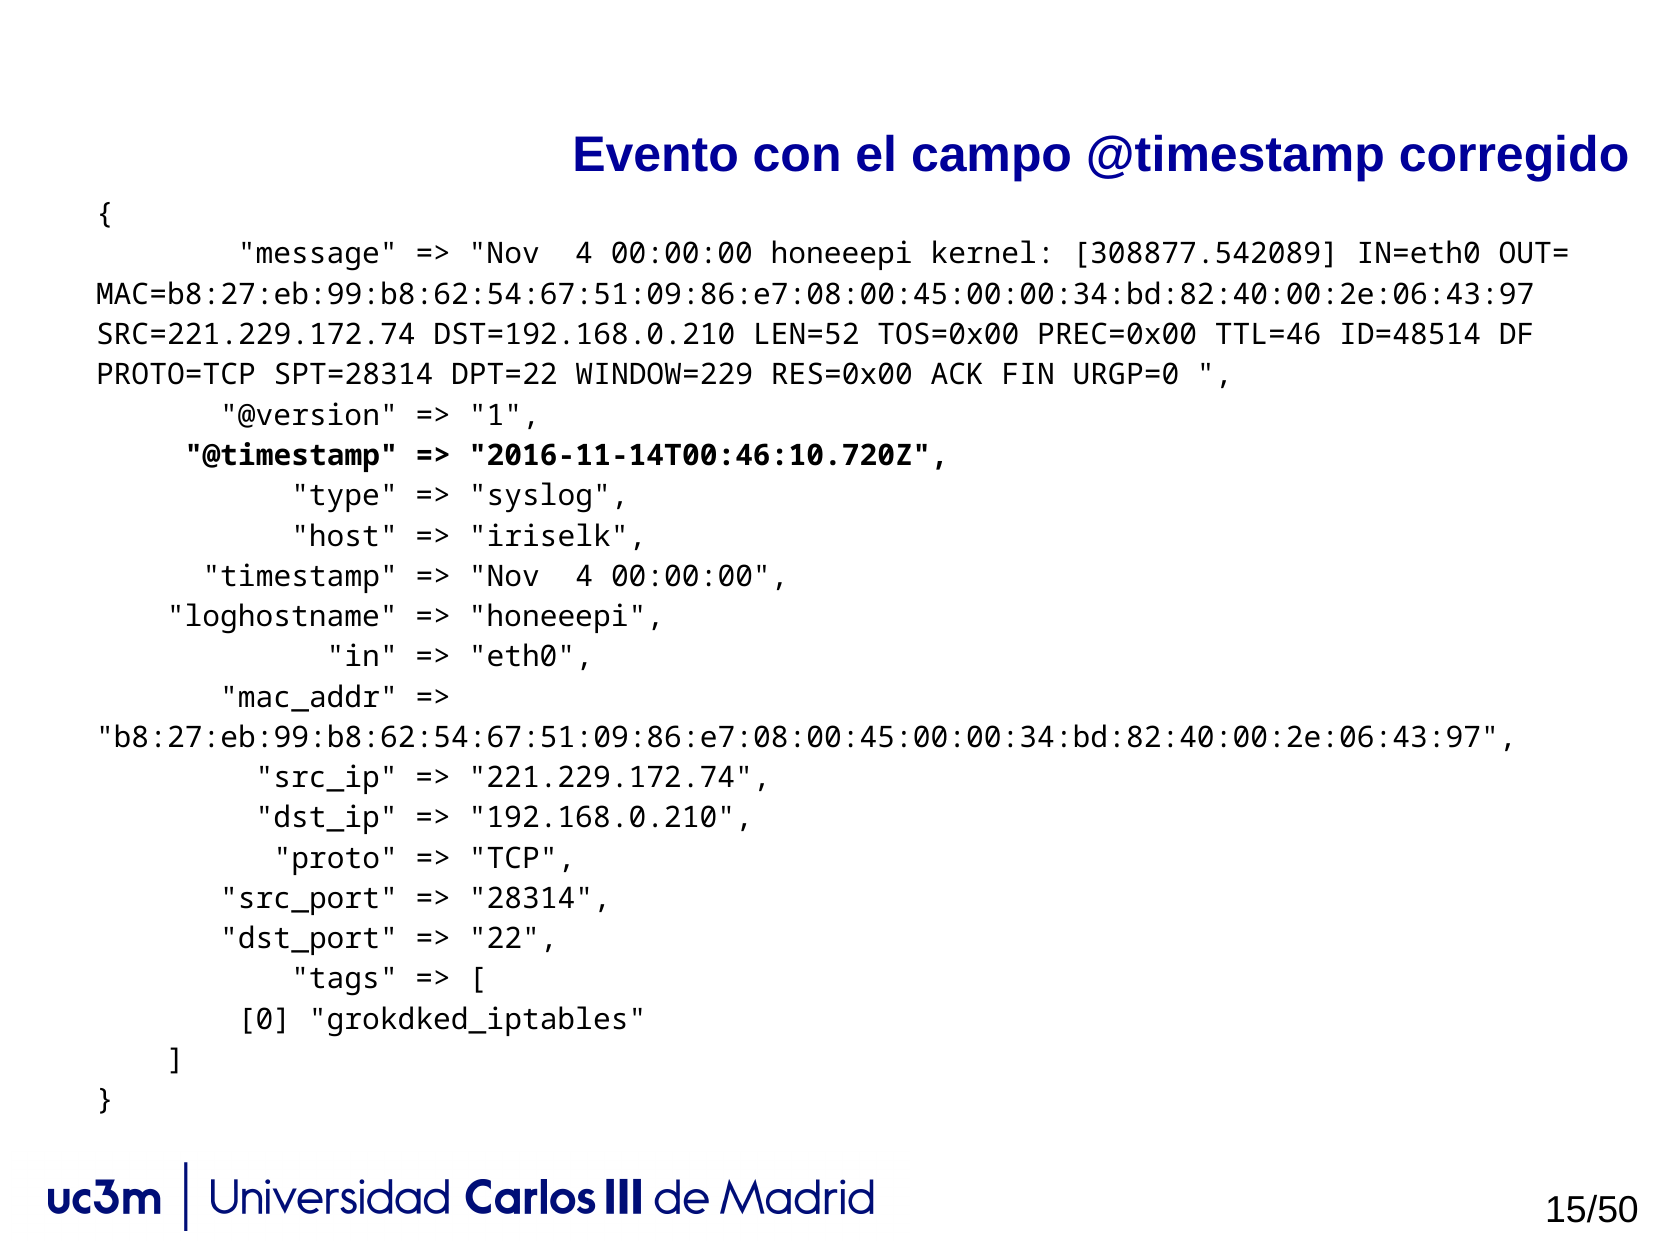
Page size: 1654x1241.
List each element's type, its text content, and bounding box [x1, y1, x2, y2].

picture [11, 1151, 910, 1241]
list { "message" => "Nov 4 00:00:00 honeeepi kernel: [308877.542089] IN=eth0 OUT= MAC=b8:27:eb:99:b8:62:54:67:51:09:86:e7:08:00:45:00:00:34:bd:82:40:00:2e:06:43:97 SRC=221.229.172.74 DST=192.168.0.210 LEN=52 TOS=0x00 PREC=0x00 TTL=46 ID=48514 DF PROTO=TCP SPT=28314 DPT=22 WINDOW=229 RES=0x00 ACK FIN URGP=0 ", "@version" => "1", "@timestamp" => "2016-11-14T00:46:10.720Z", "type" => "syslog", "host" => "iriselk", "timestamp" => "Nov 4 00:00:00", "loghostname" => "honeeepi", "in" => "eth0", "mac_addr" => "b8:27:eb:99:b8:62:54:67:51:09:86:e7:08:00:45:00:00:34:bd:82:40:00:2e:06:43:97", "src_ip" => "221.229.172.74", "dst_ip" => "192.168.0.210", "proto" => "TCP", "src_port" => "28314", "dst_port" => "22", "tags" => [ [0] "grokdked_iptables" ] } [95, 192, 1584, 1147]
title Evento con el campo @timestamp corregido [129, 0, 1630, 182]
